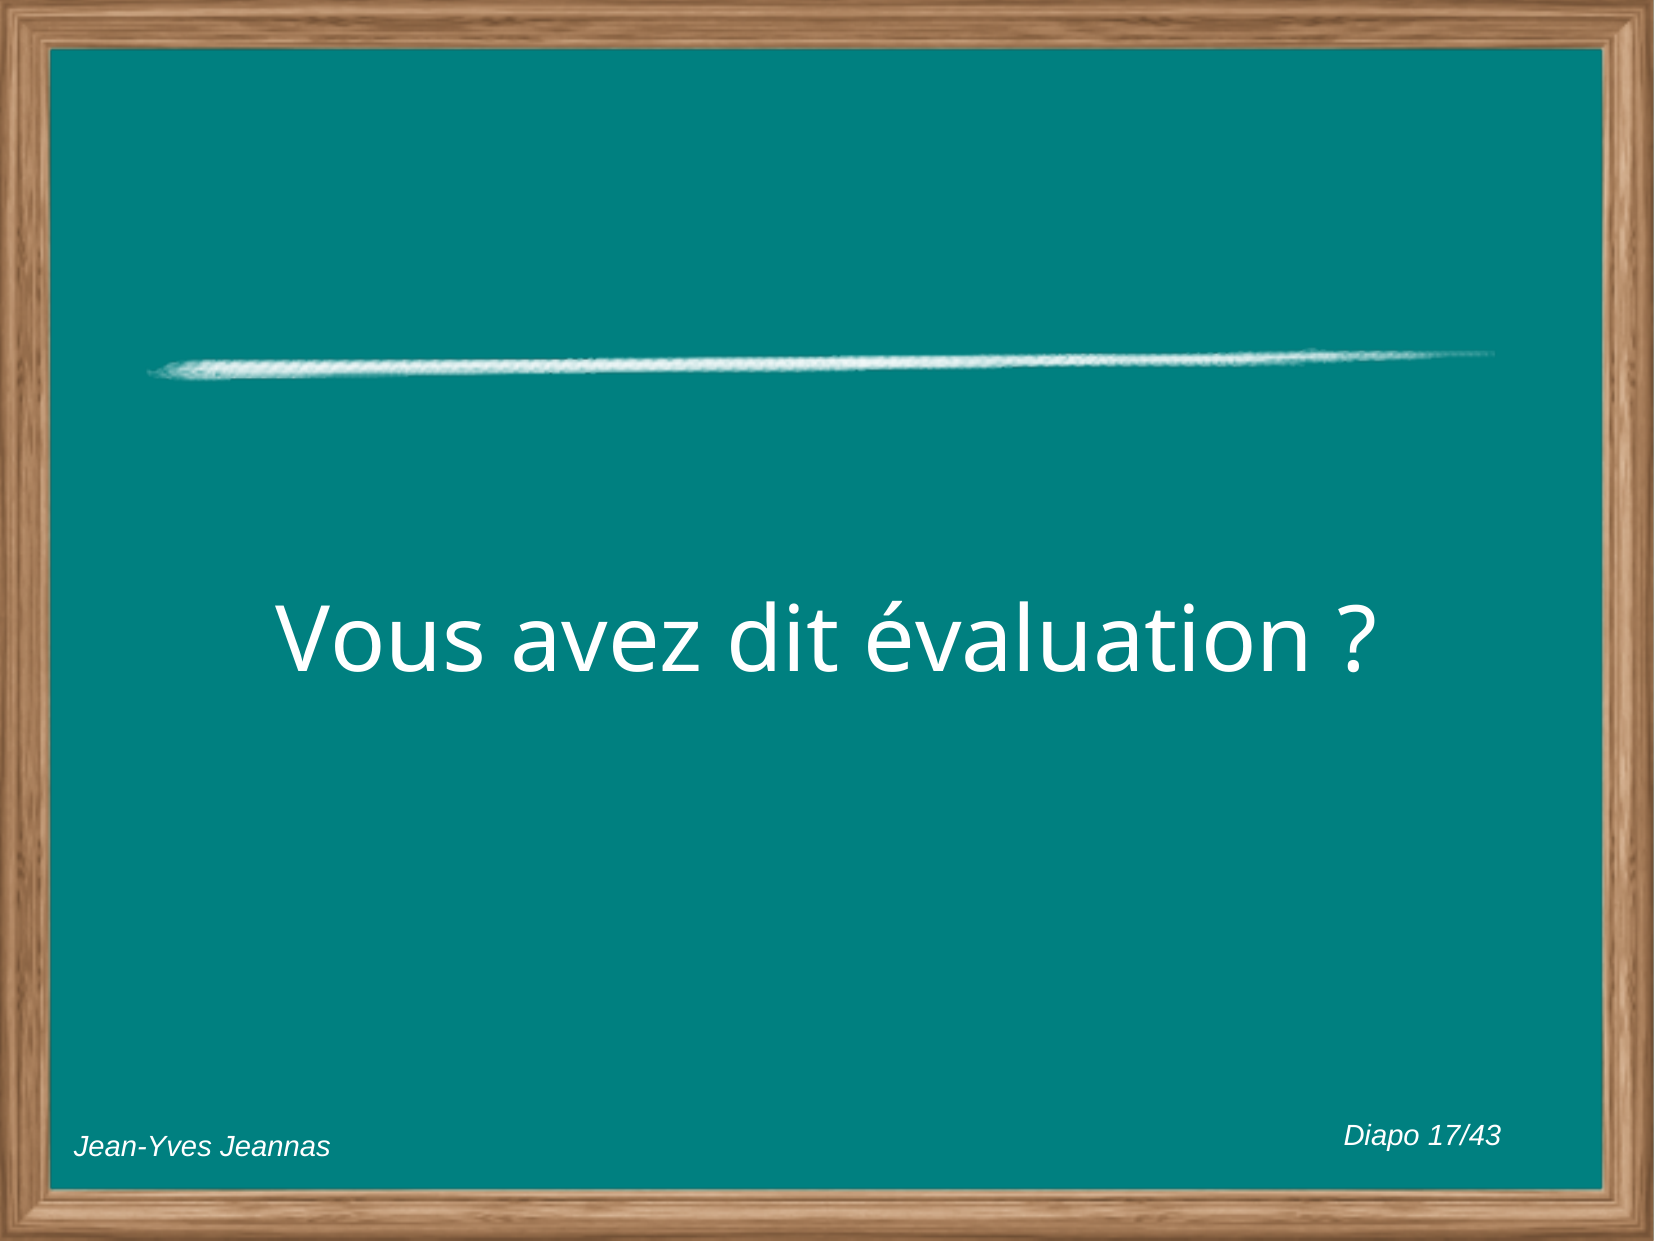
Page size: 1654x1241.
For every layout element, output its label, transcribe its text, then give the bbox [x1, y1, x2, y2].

subtitle Vous avez dit évaluation ? [88, 88, 1565, 1184]
picture [0, 0, 1654, 1241]
